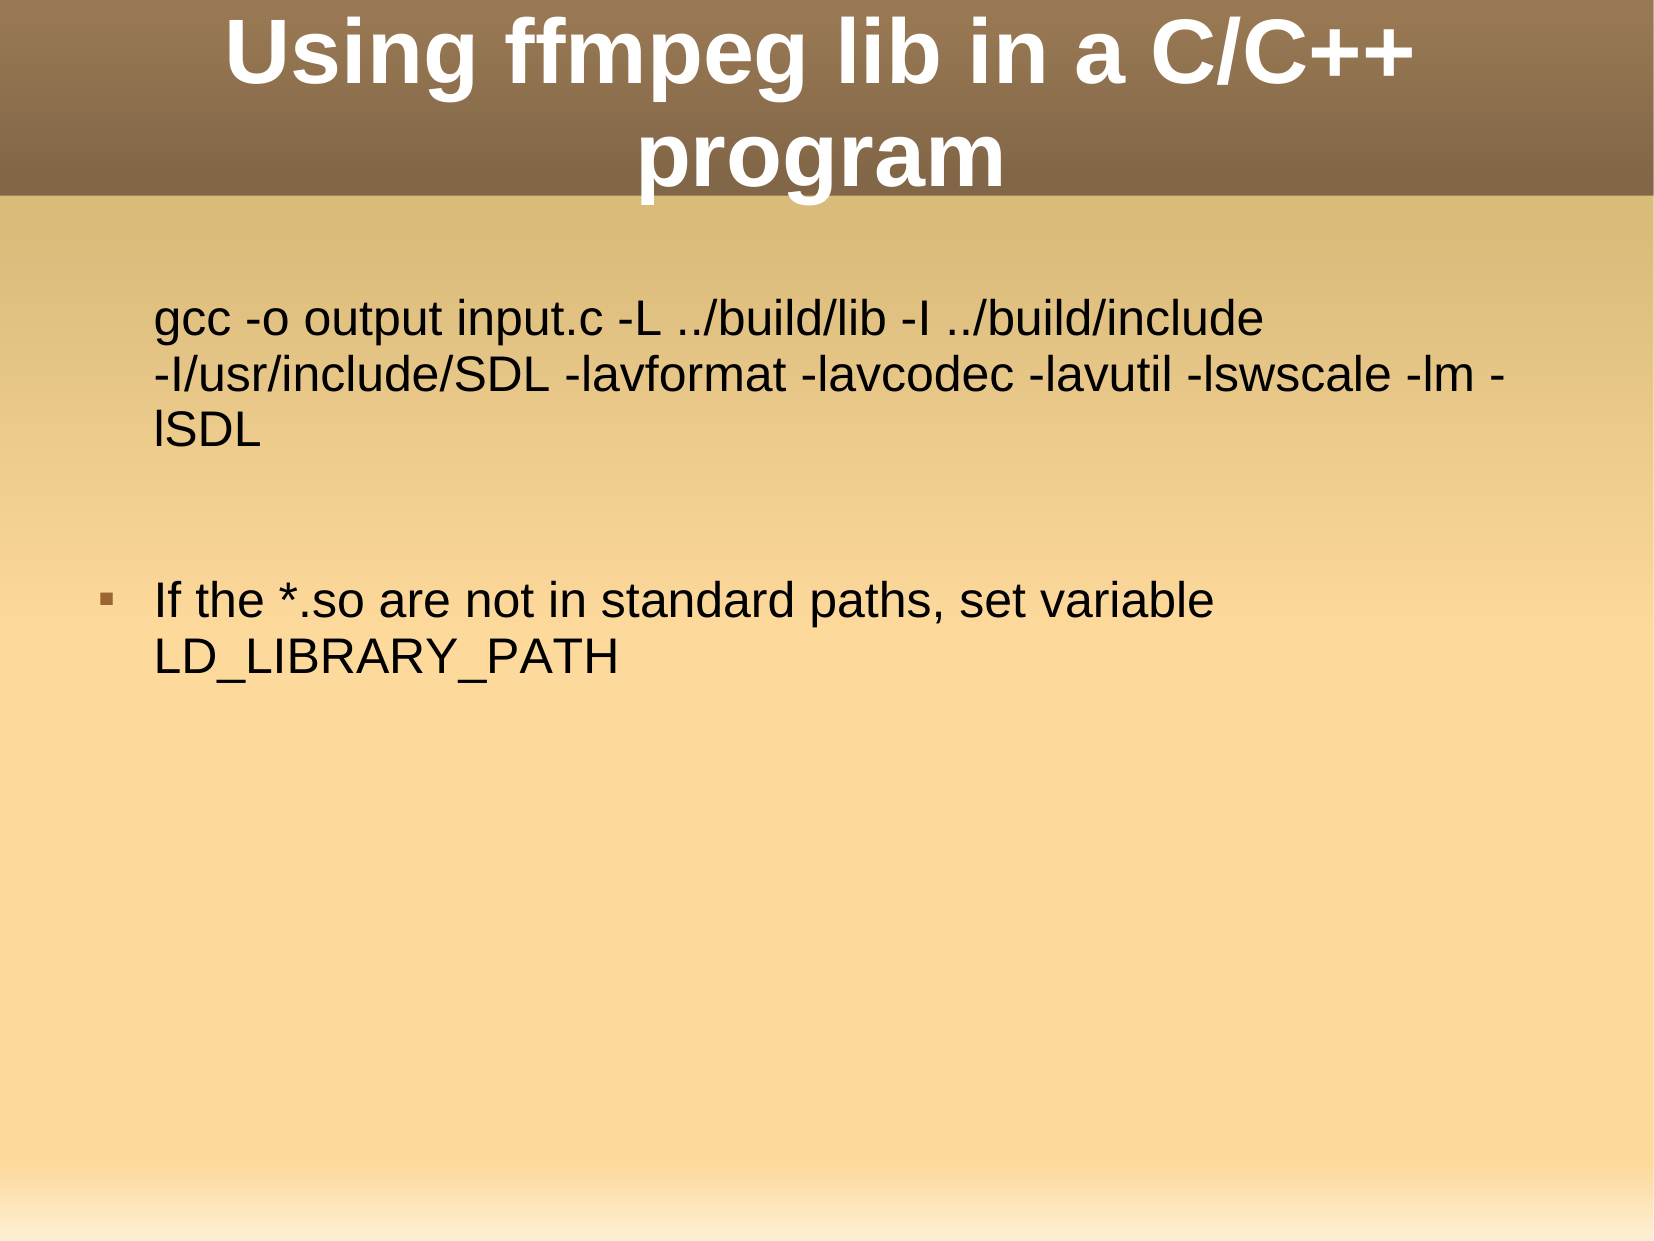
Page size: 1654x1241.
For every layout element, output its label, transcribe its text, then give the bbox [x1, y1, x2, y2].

picture [0, 0, 1654, 1241]
title Using ffmpeg lib in a C/C++ program [76, 1, 1565, 207]
list gcc -o output input.c -L ../build/lib -I ../build/include -I/usr/include/SDL -lavformat -lavcodec -lavutil -lswscale -lm -lSDL If the *.so are not in standard paths, set variable LD_LIBRARY_PATH [82, 290, 1571, 1094]
